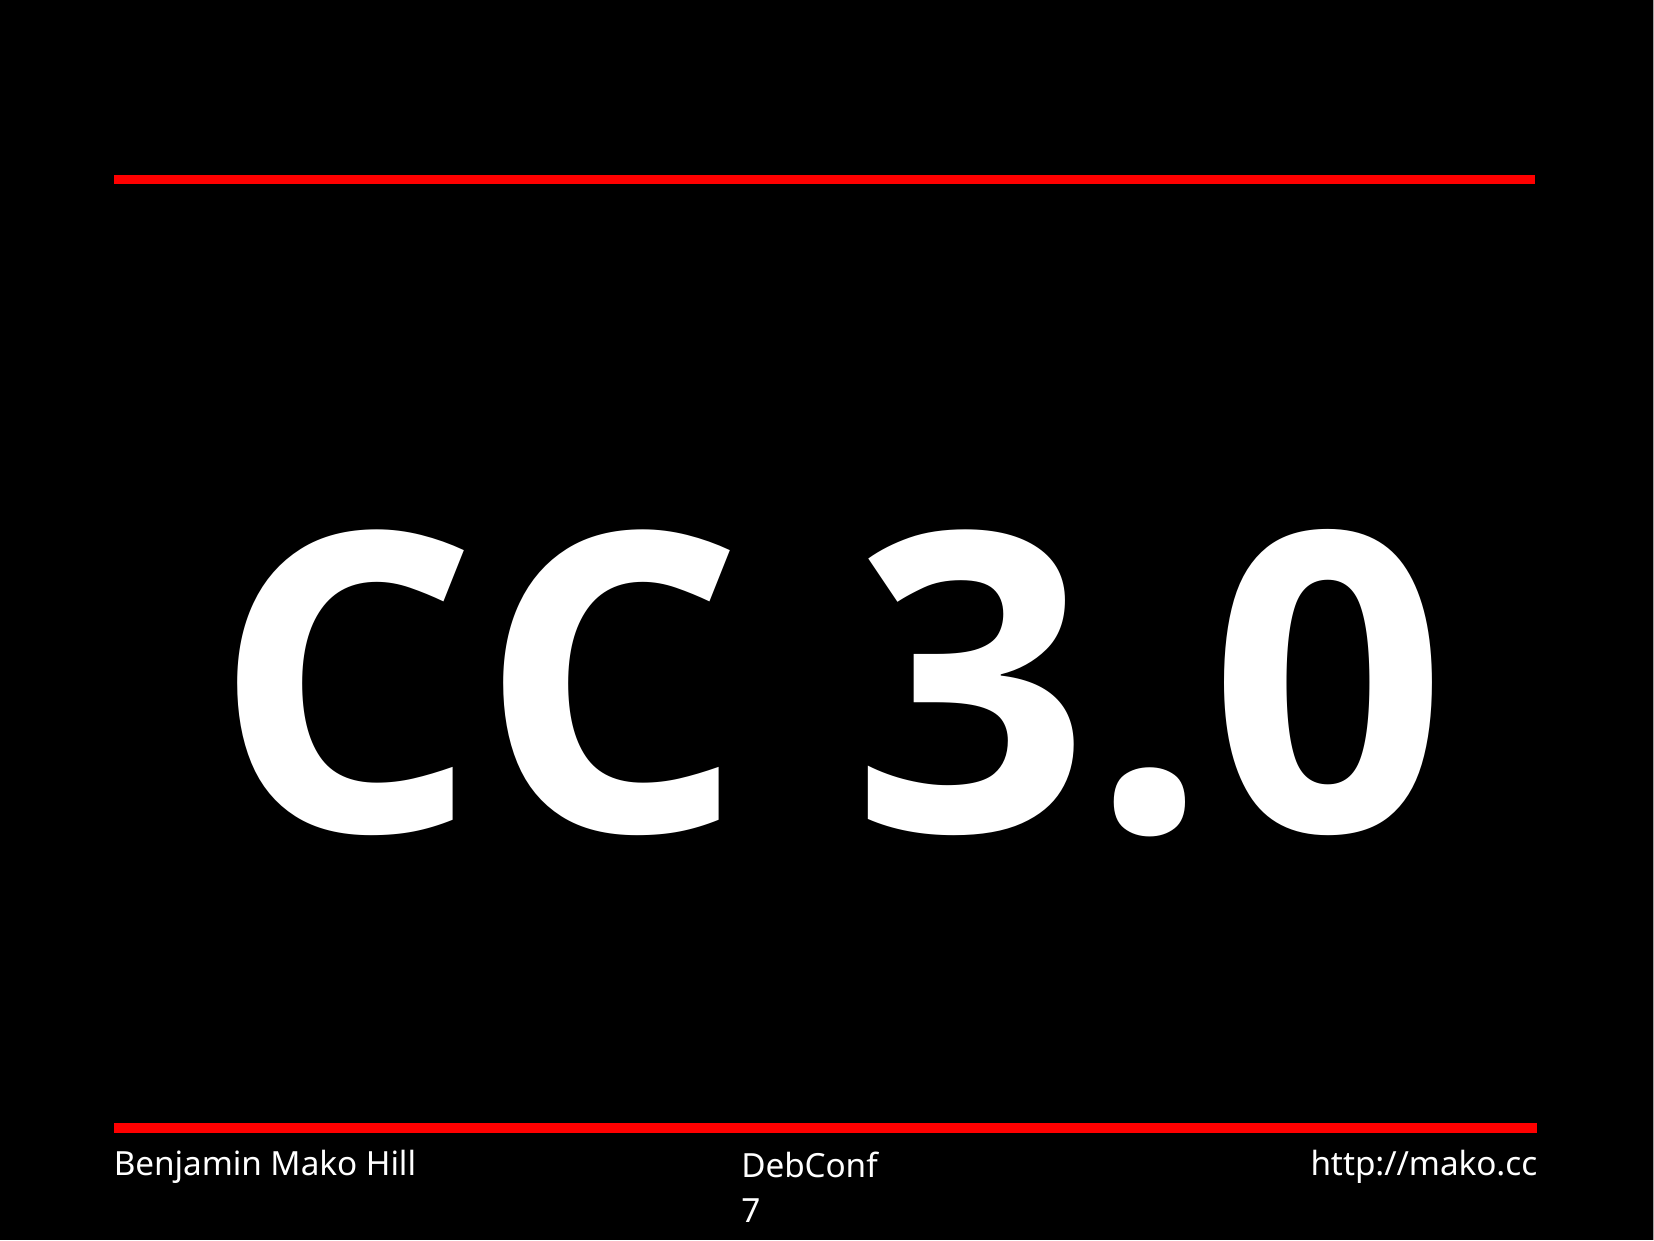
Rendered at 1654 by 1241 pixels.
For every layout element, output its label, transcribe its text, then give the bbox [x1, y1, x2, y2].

subtitle CC 3.0 [133, 251, 1530, 1089]
